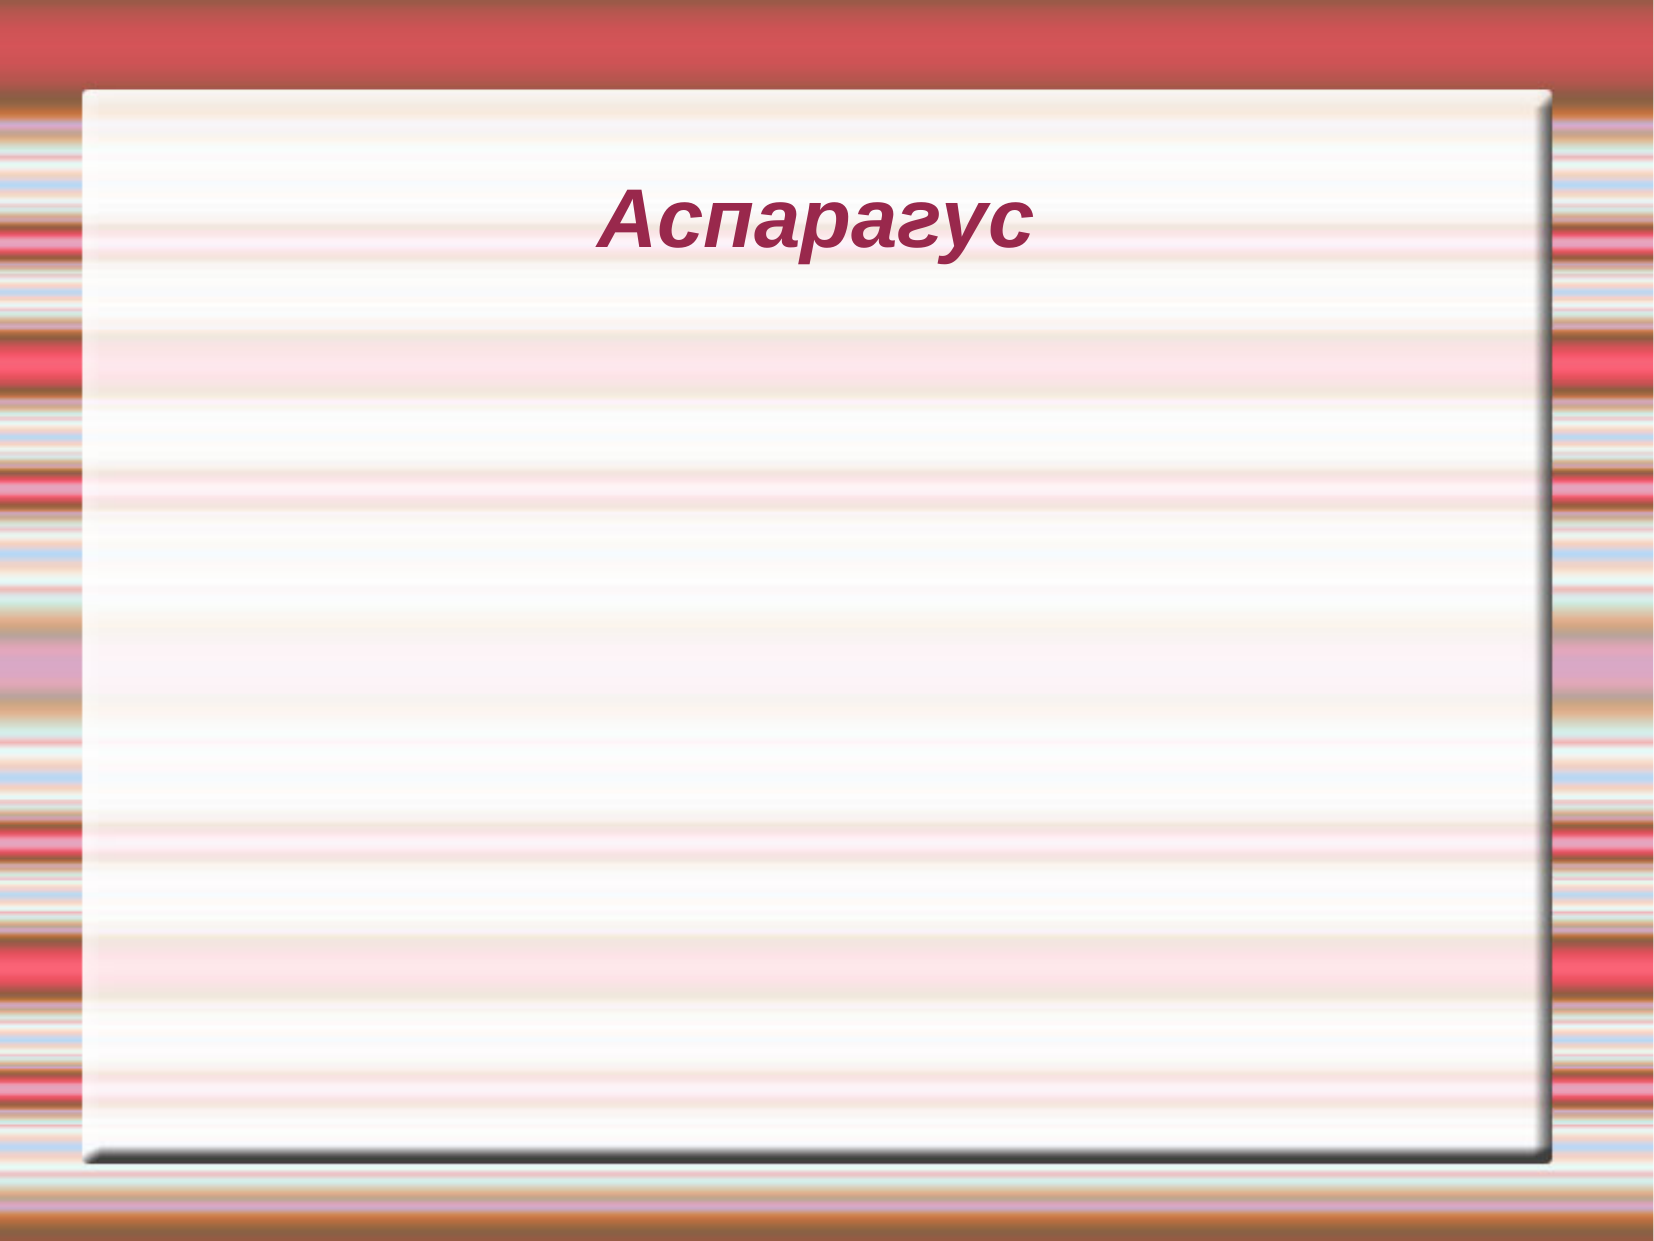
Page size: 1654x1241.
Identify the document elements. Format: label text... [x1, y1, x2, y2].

picture [0, 0, 1654, 1241]
title Аспарагус [121, 122, 1534, 315]
chart [134, 350, 1516, 1132]
